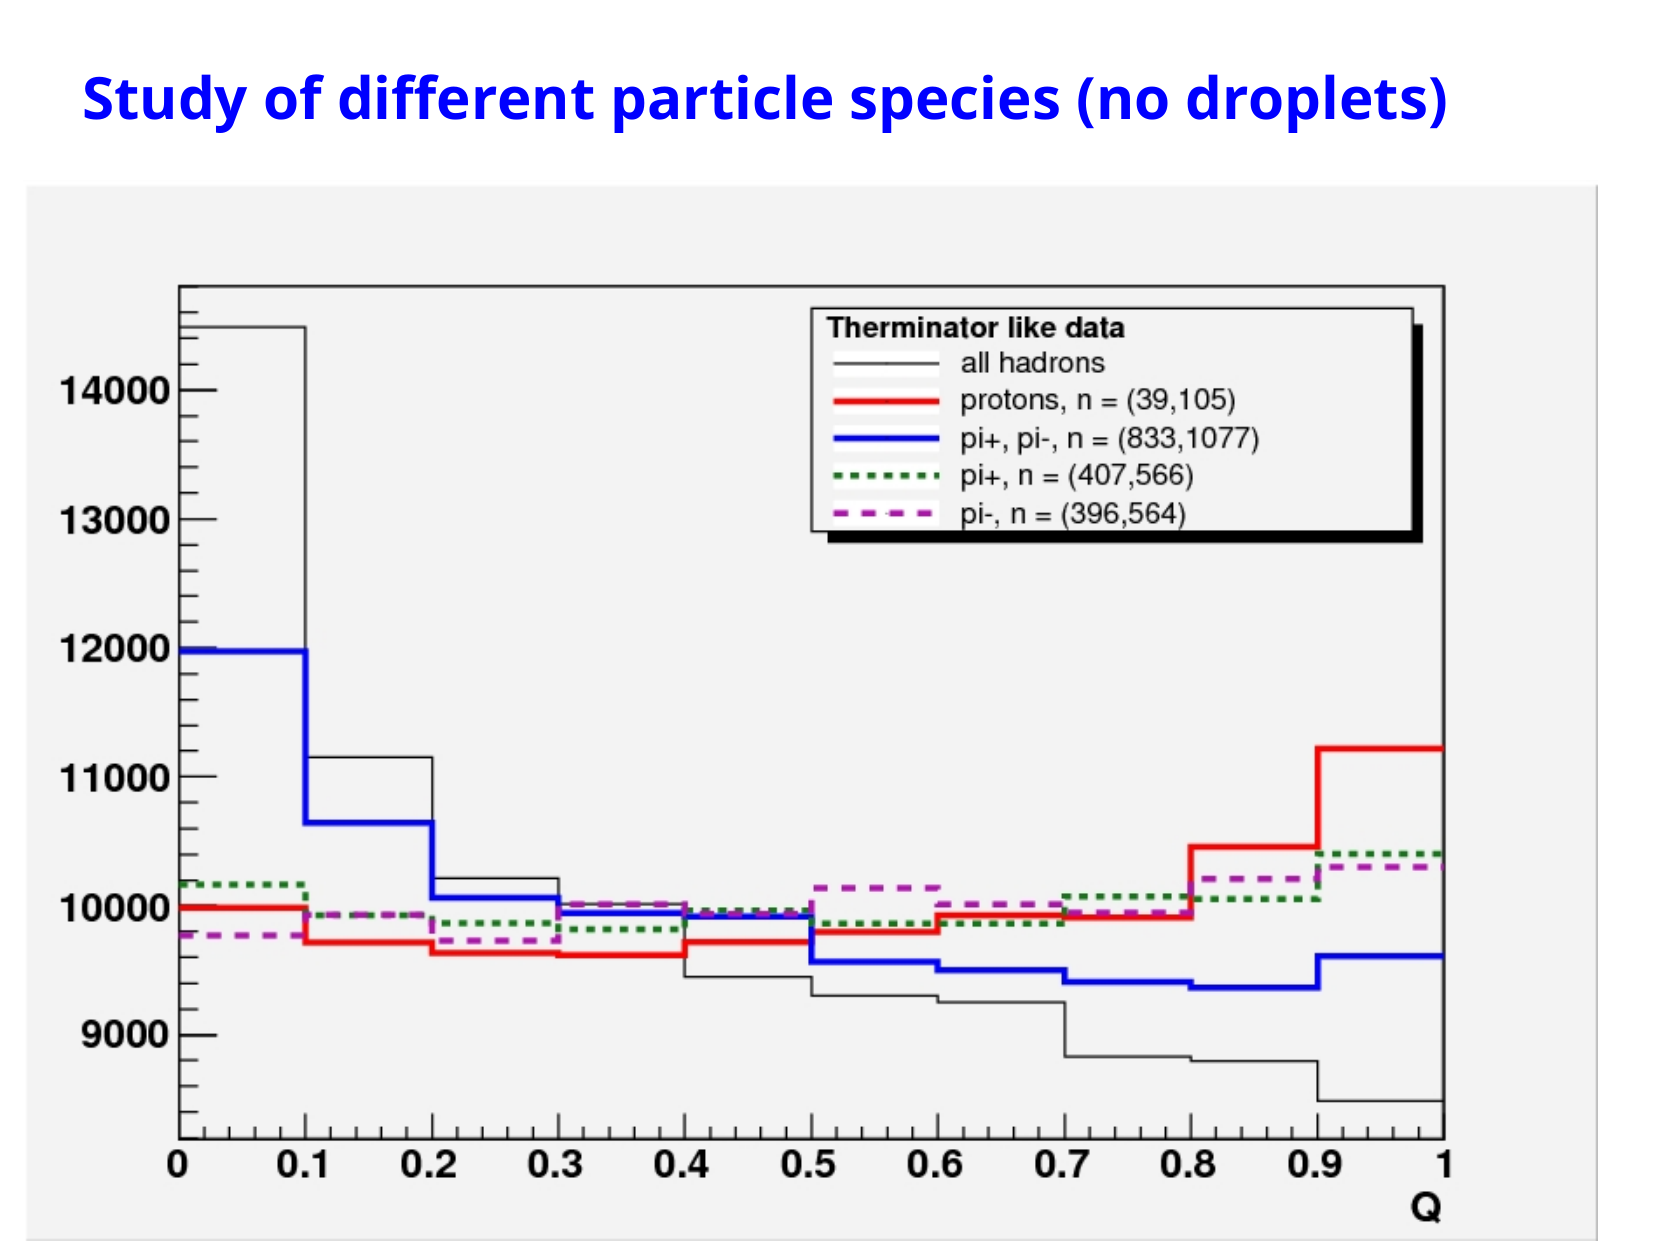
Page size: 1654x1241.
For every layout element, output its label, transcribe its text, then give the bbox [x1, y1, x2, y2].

title Study of different particle species (no droplets) [82, 29, 1571, 165]
picture [23, 180, 1598, 1241]
